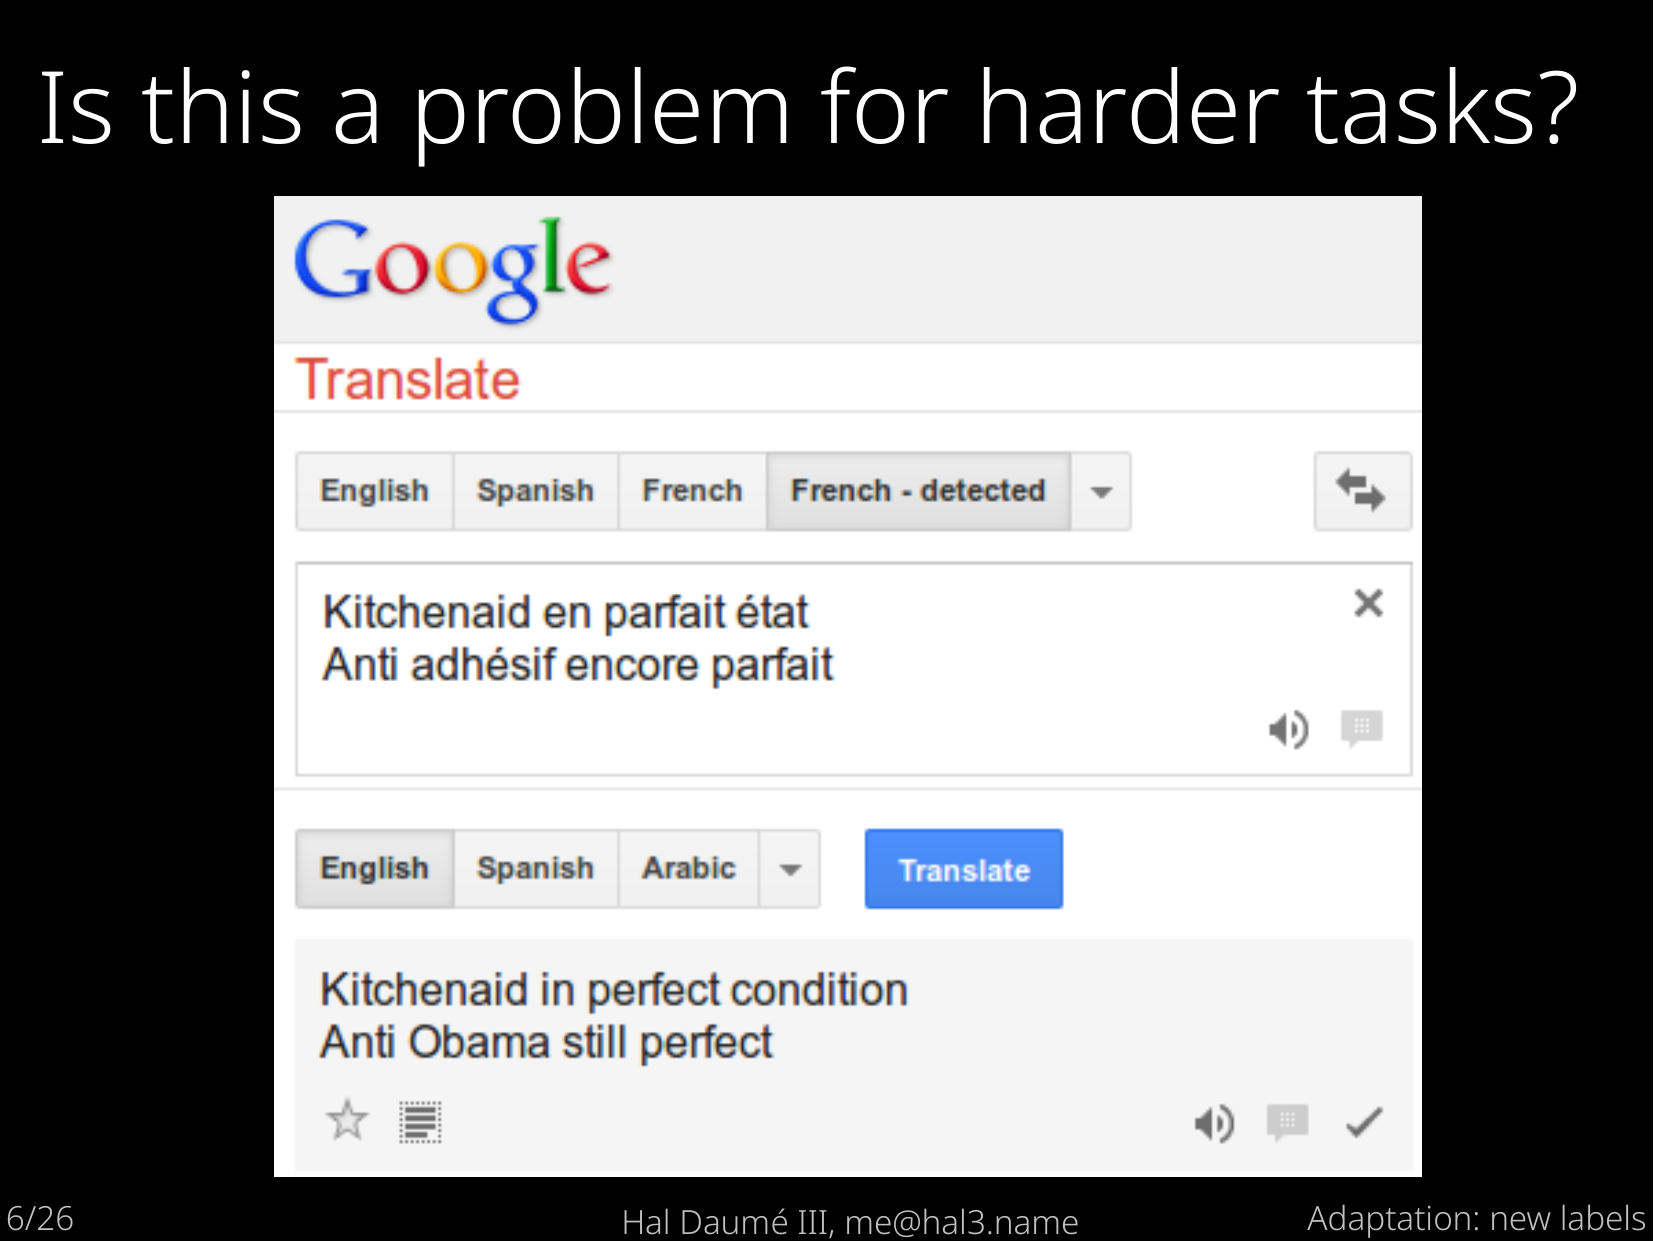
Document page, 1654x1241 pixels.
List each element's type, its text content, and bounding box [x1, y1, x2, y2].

title Is this a problem for harder tasks? [37, 37, 1613, 173]
picture [274, 196, 1422, 1177]
